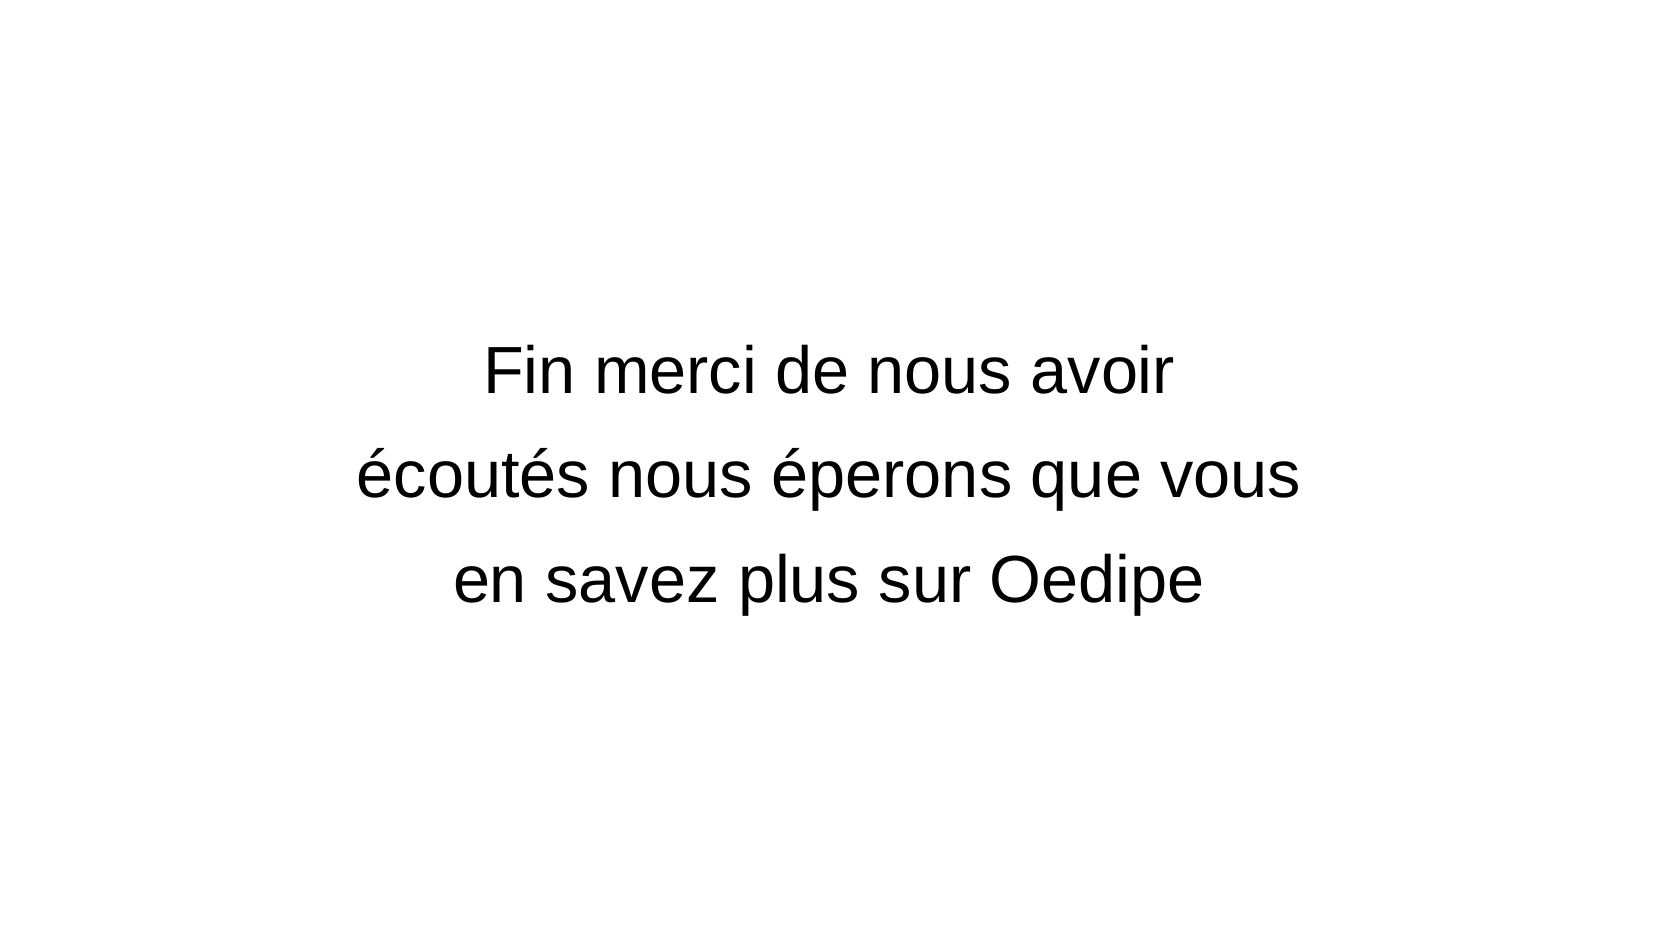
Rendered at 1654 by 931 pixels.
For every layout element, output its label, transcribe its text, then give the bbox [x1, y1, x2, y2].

list Fin merci de nous avoir écoutés nous éperons que vous en savez plus sur Oedipe [59, 333, 1548, 873]
